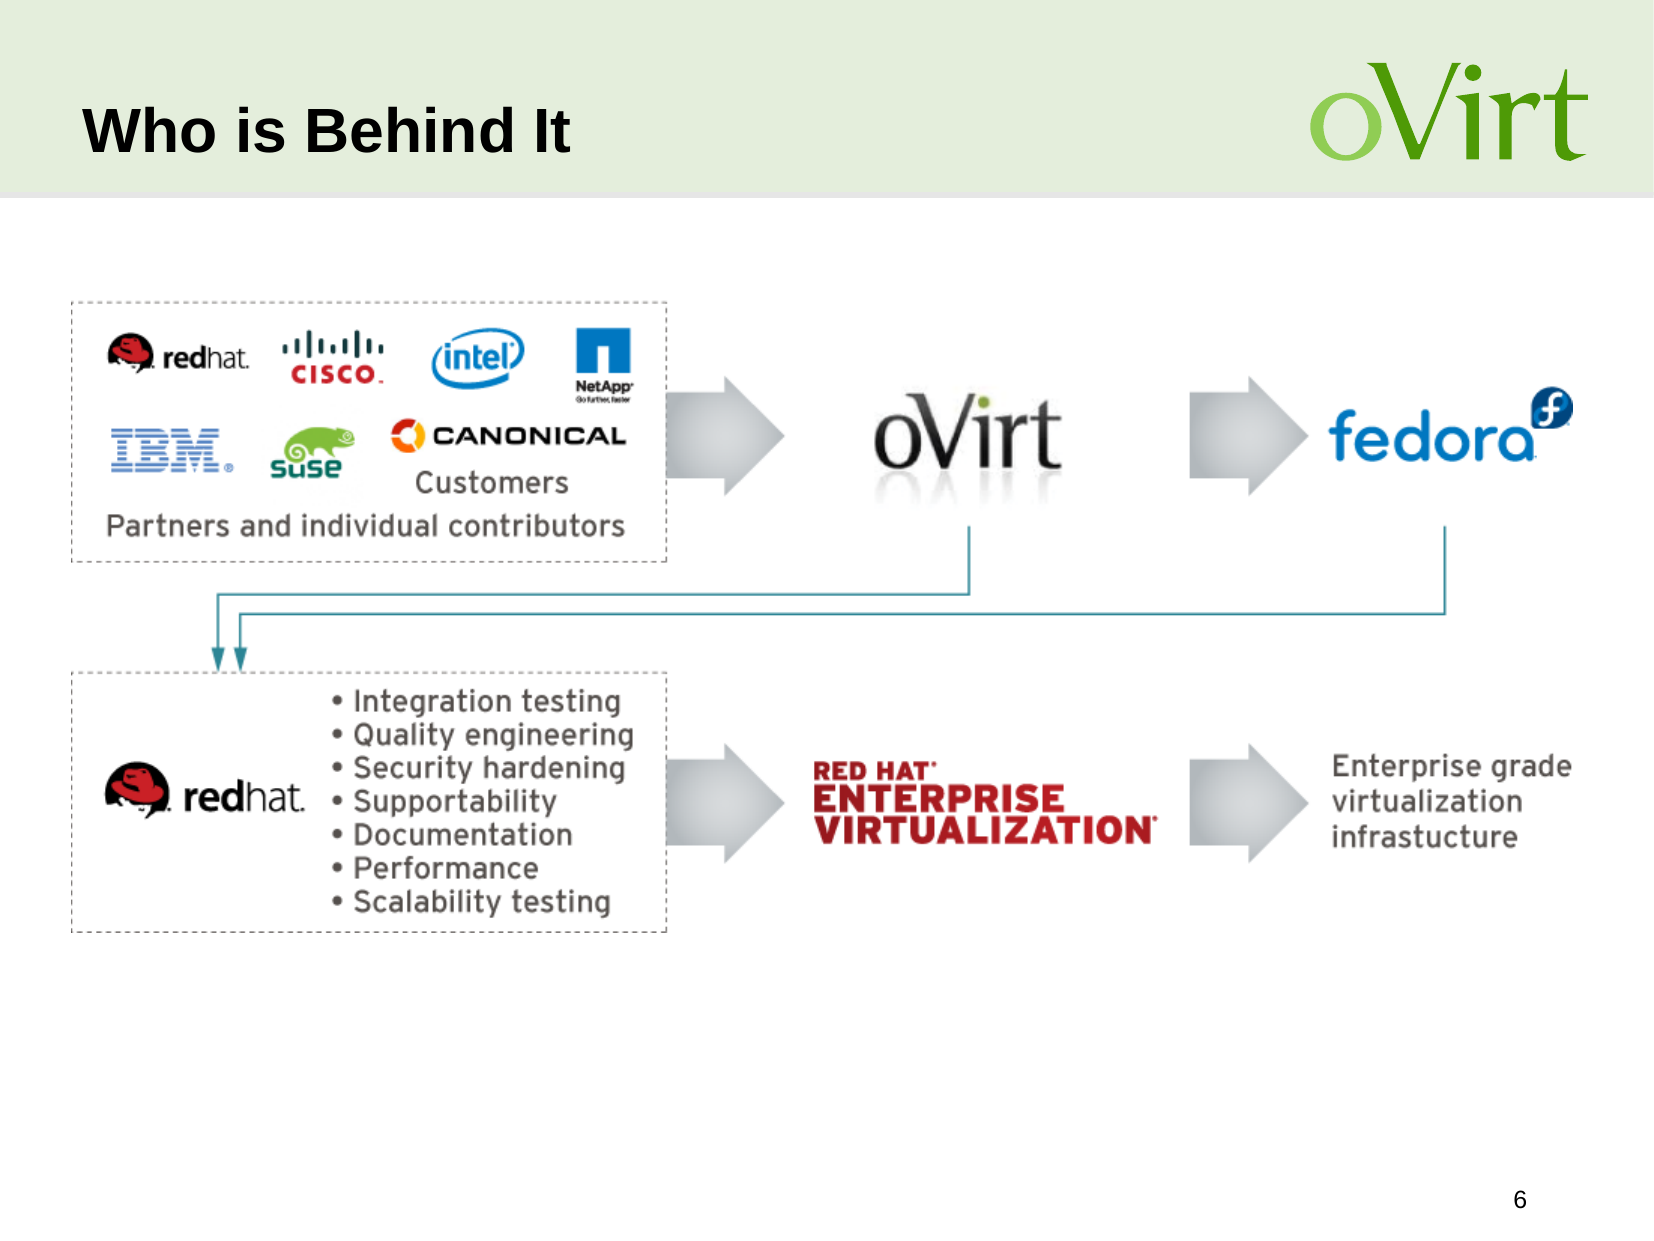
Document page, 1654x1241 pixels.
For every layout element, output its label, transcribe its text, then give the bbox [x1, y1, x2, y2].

picture [71, 298, 1573, 933]
title Who is Behind It [82, 37, 1571, 226]
